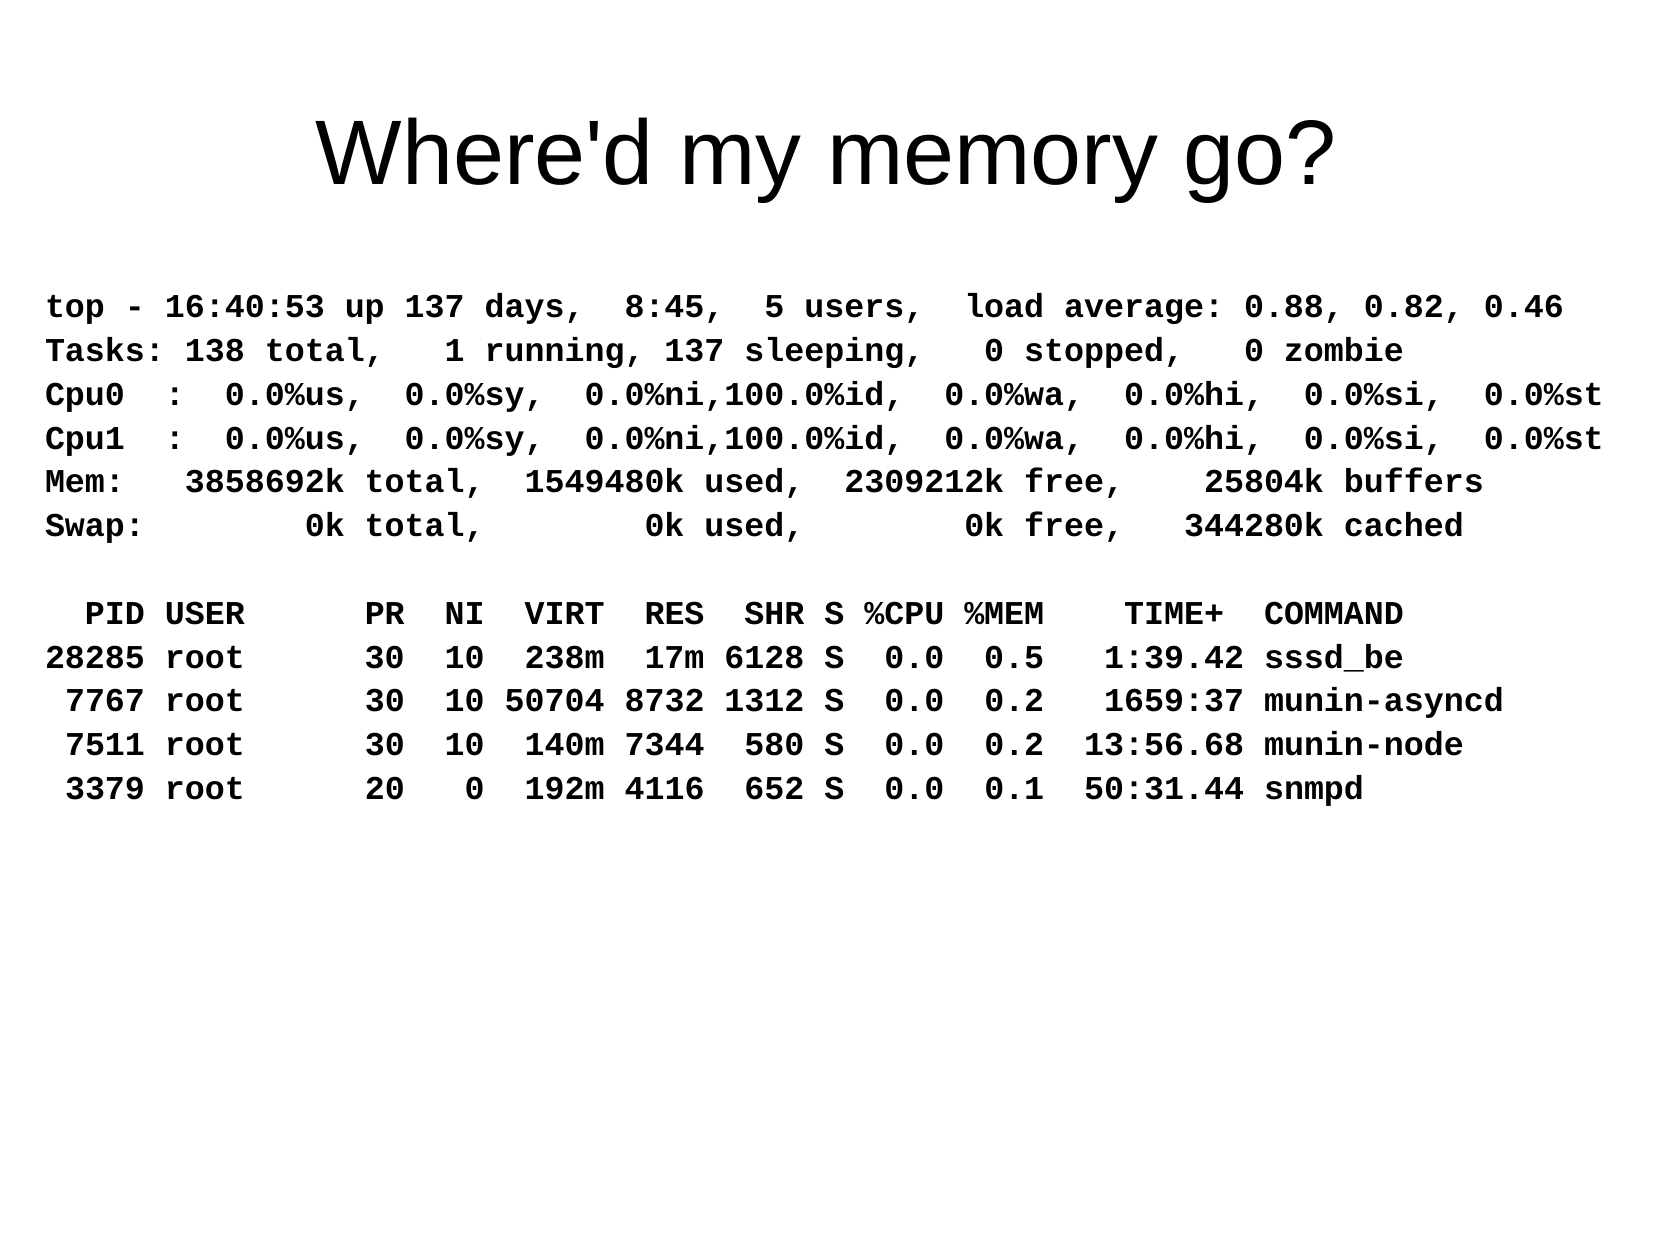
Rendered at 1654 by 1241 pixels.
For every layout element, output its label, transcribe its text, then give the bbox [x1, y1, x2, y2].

title Where'd my memory go? [82, 49, 1571, 257]
list top - 16:40:53 up 137 days, 8:45, 5 users, load average: 0.88, 0.82, 0.46 Tasks: 138 total, 1 running, 137 sleeping, 0 stopped, 0 zombie Cpu0 : 0.0%us, 0.0%sy, 0.0%ni,100.0%id, 0.0%wa, 0.0%hi, 0.0%si, 0.0%st Cpu1 : 0.0%us, 0.0%sy, 0.0%ni,100.0%id, 0.0%wa, 0.0%hi, 0.0%si, 0.0%st Mem: 3858692k total, 1549480k used, 2309212k free, 25804k buffers Swap: 0k total, 0k used, 0k free, 344280k cached PID USER PR NI VIRT RES SHR S %CPU %MEM TIME+ COMMAND 28285 root 30 10 238m 17m 6128 S 0.0 0.5 1:39.42 sssd_be 7767 root 30 10 50704 8732 1312 S 0.0 0.2 1659:37 munin-asyncd 7511 root 30 10 140m 7344 580 S 0.0 0.2 13:56.68 munin-node 3379 root 20 0 192m 4116 652 S 0.0 0.1 50:31.44 snmpd [45, 290, 1606, 882]
